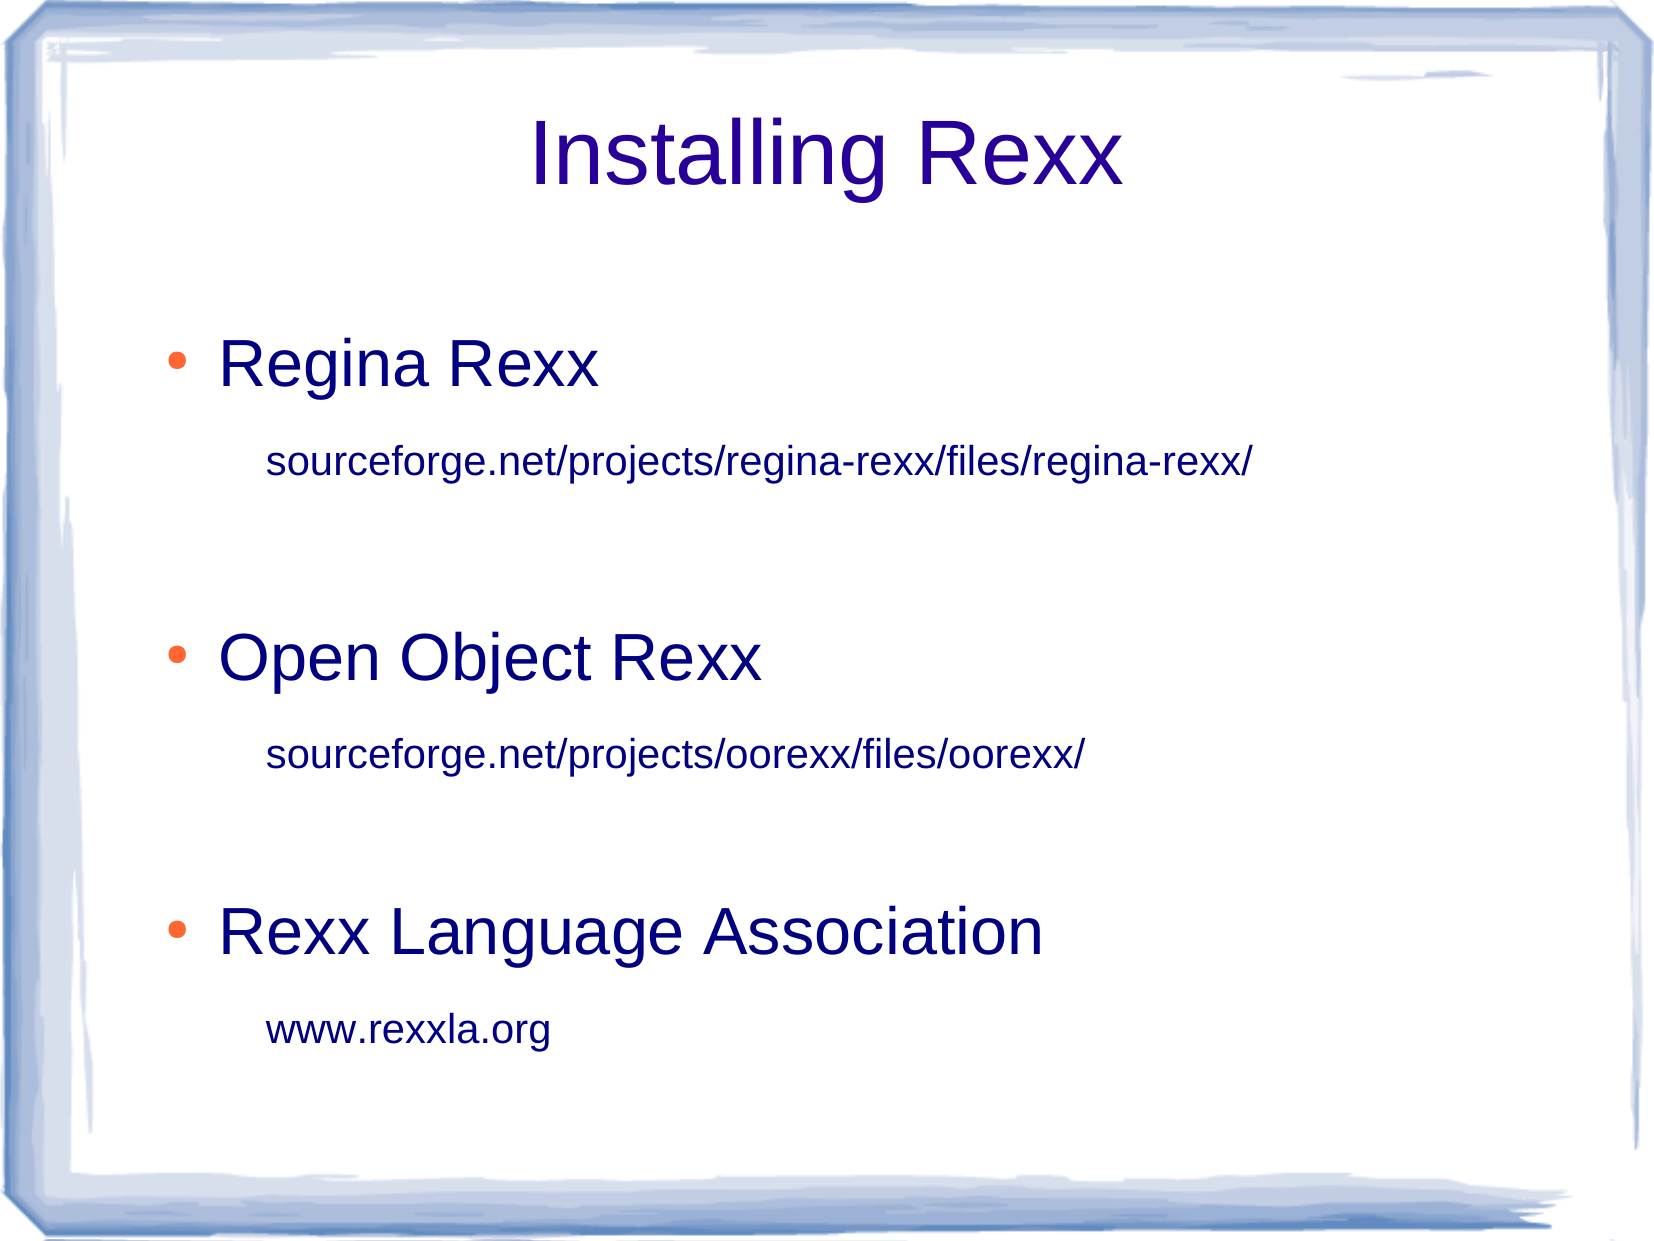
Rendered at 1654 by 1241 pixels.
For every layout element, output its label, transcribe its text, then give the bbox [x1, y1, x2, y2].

list Regina Rexx sourceforge.net/projects/regina-rexx/files/regina-rexx/ Open Object Rexx sourceforge.net/projects/oorexx/files/oorexx/ Rexx Language Association www.rexxla.org [147, 325, 1506, 1131]
title Installing Rexx [82, 49, 1571, 257]
picture [0, 0, 1654, 1241]
